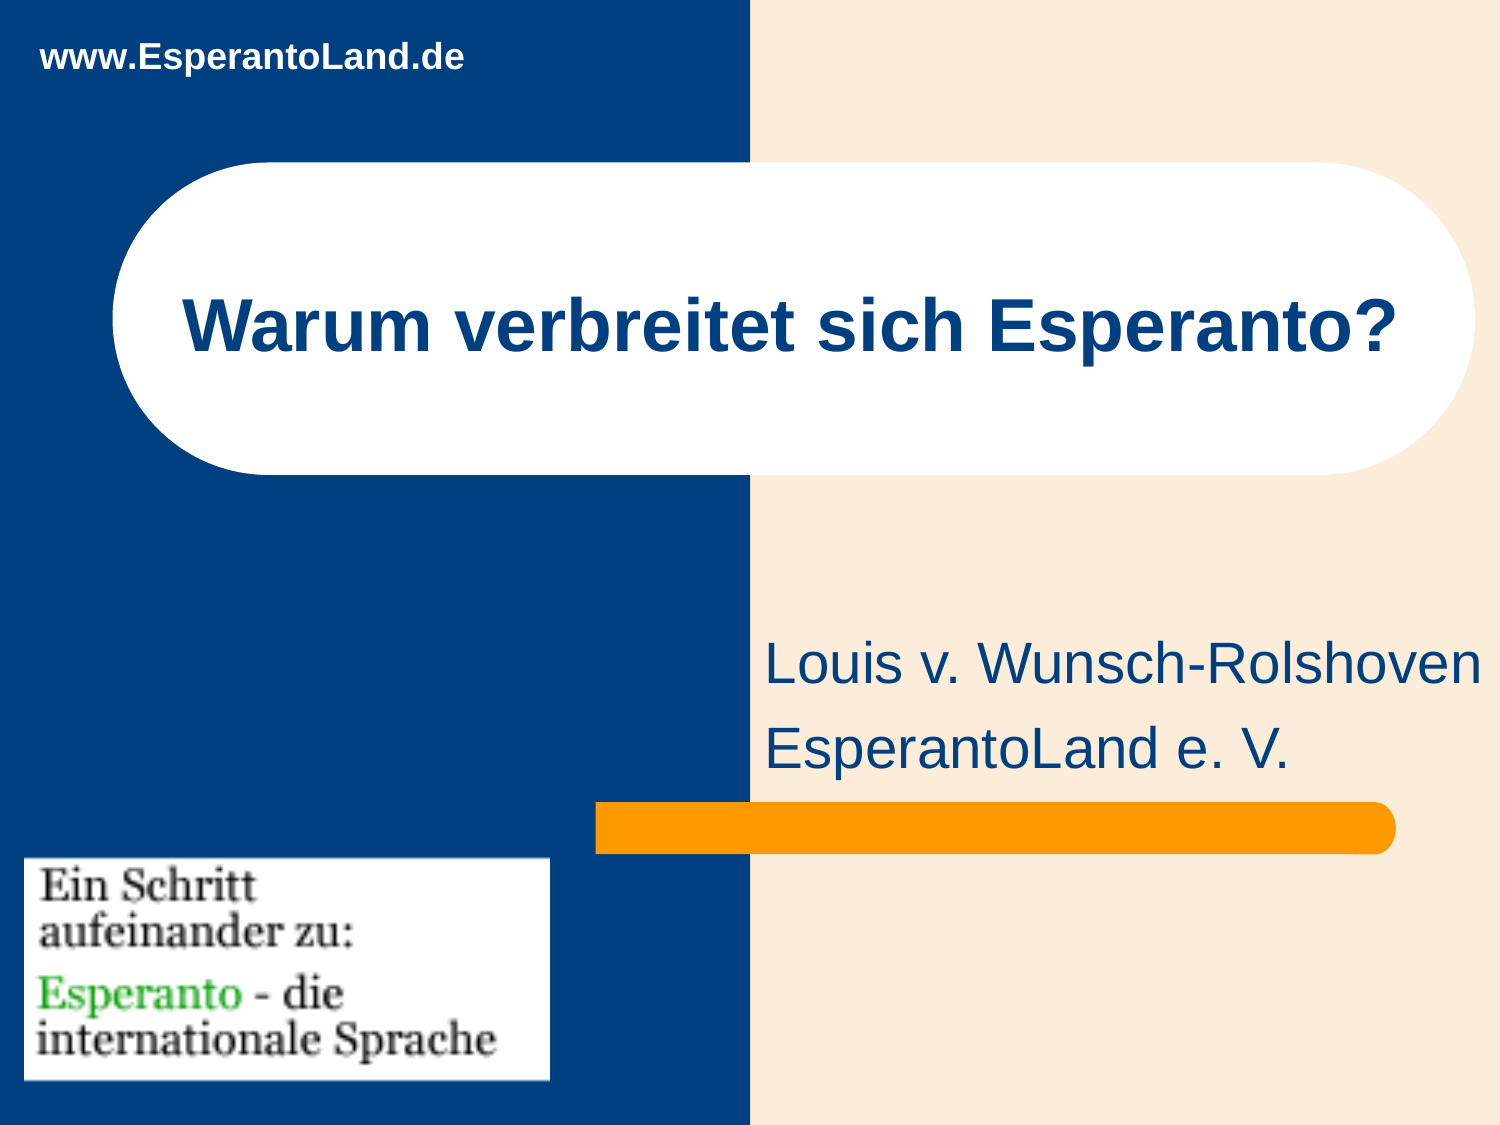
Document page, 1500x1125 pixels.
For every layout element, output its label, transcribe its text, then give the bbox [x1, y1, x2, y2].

picture [24, 856, 550, 1085]
title Warum verbreitet sich Esperanto? [153, 233, 750, 422]
subtitle Louis v. Wunsch-Rolshoven EsperantoLand e. V. [750, 45, 1500, 788]
